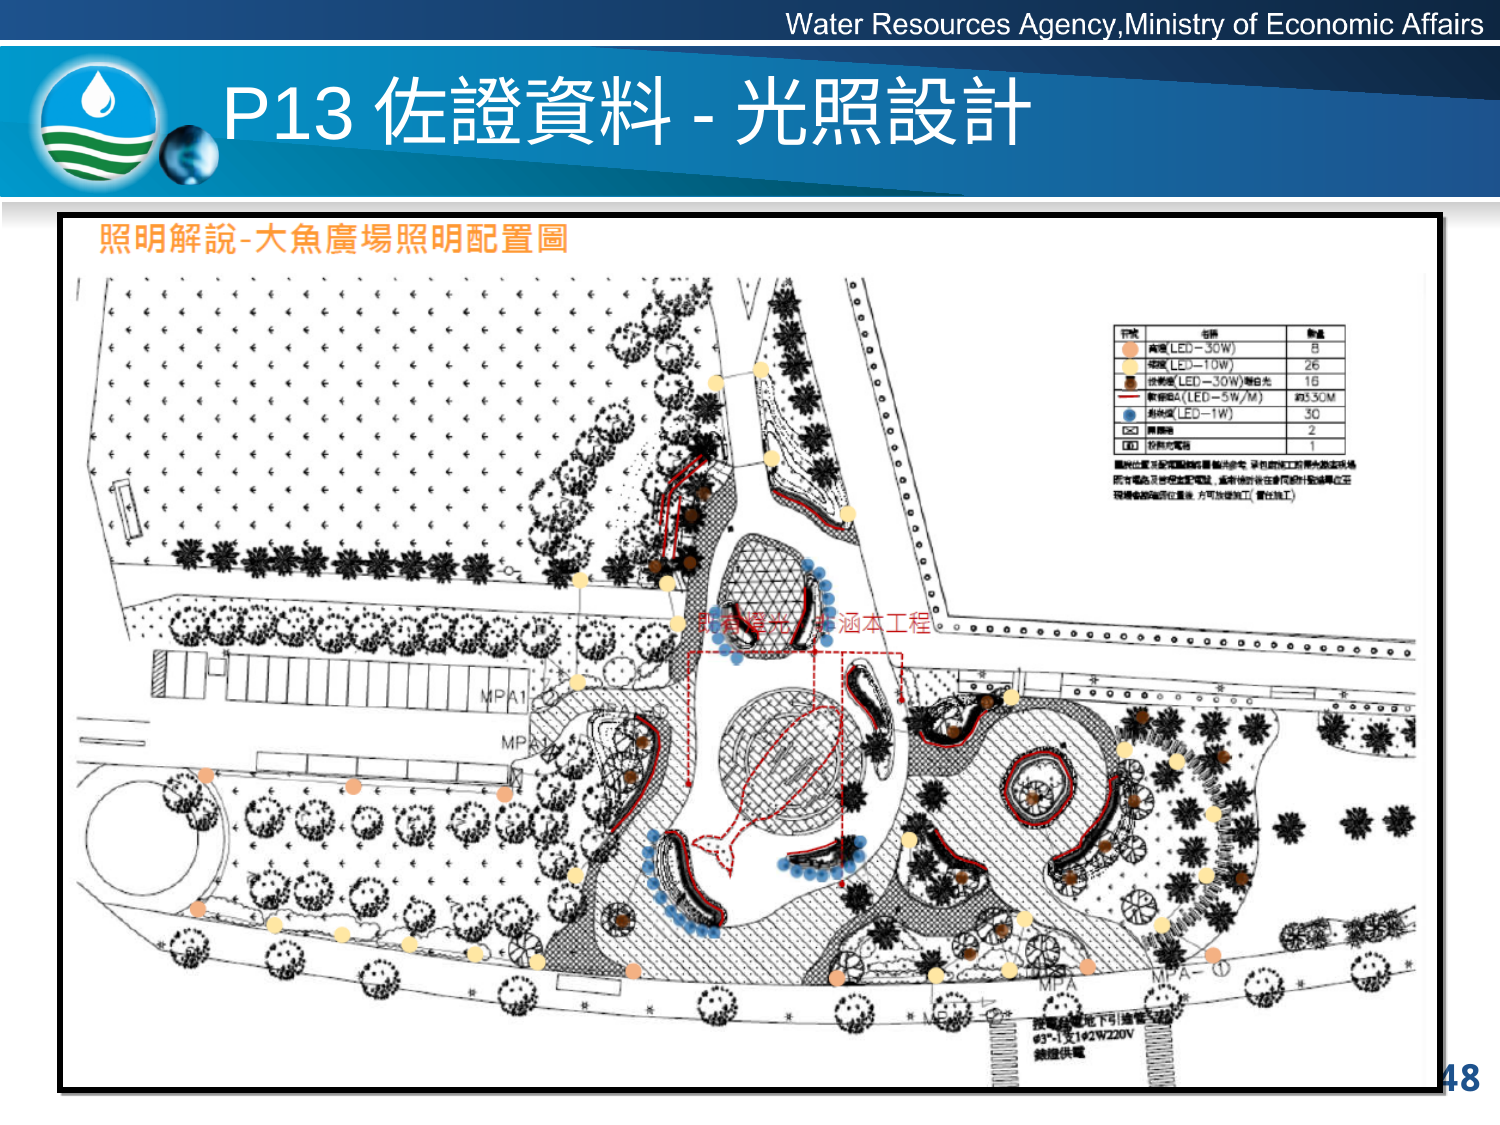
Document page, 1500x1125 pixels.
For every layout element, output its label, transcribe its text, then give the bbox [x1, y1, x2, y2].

picture [30, 55, 206, 192]
title P13佐證資料-光照設計 [206, 38, 1247, 181]
picture [785, 2, 1484, 42]
picture [62, 217, 1438, 1087]
